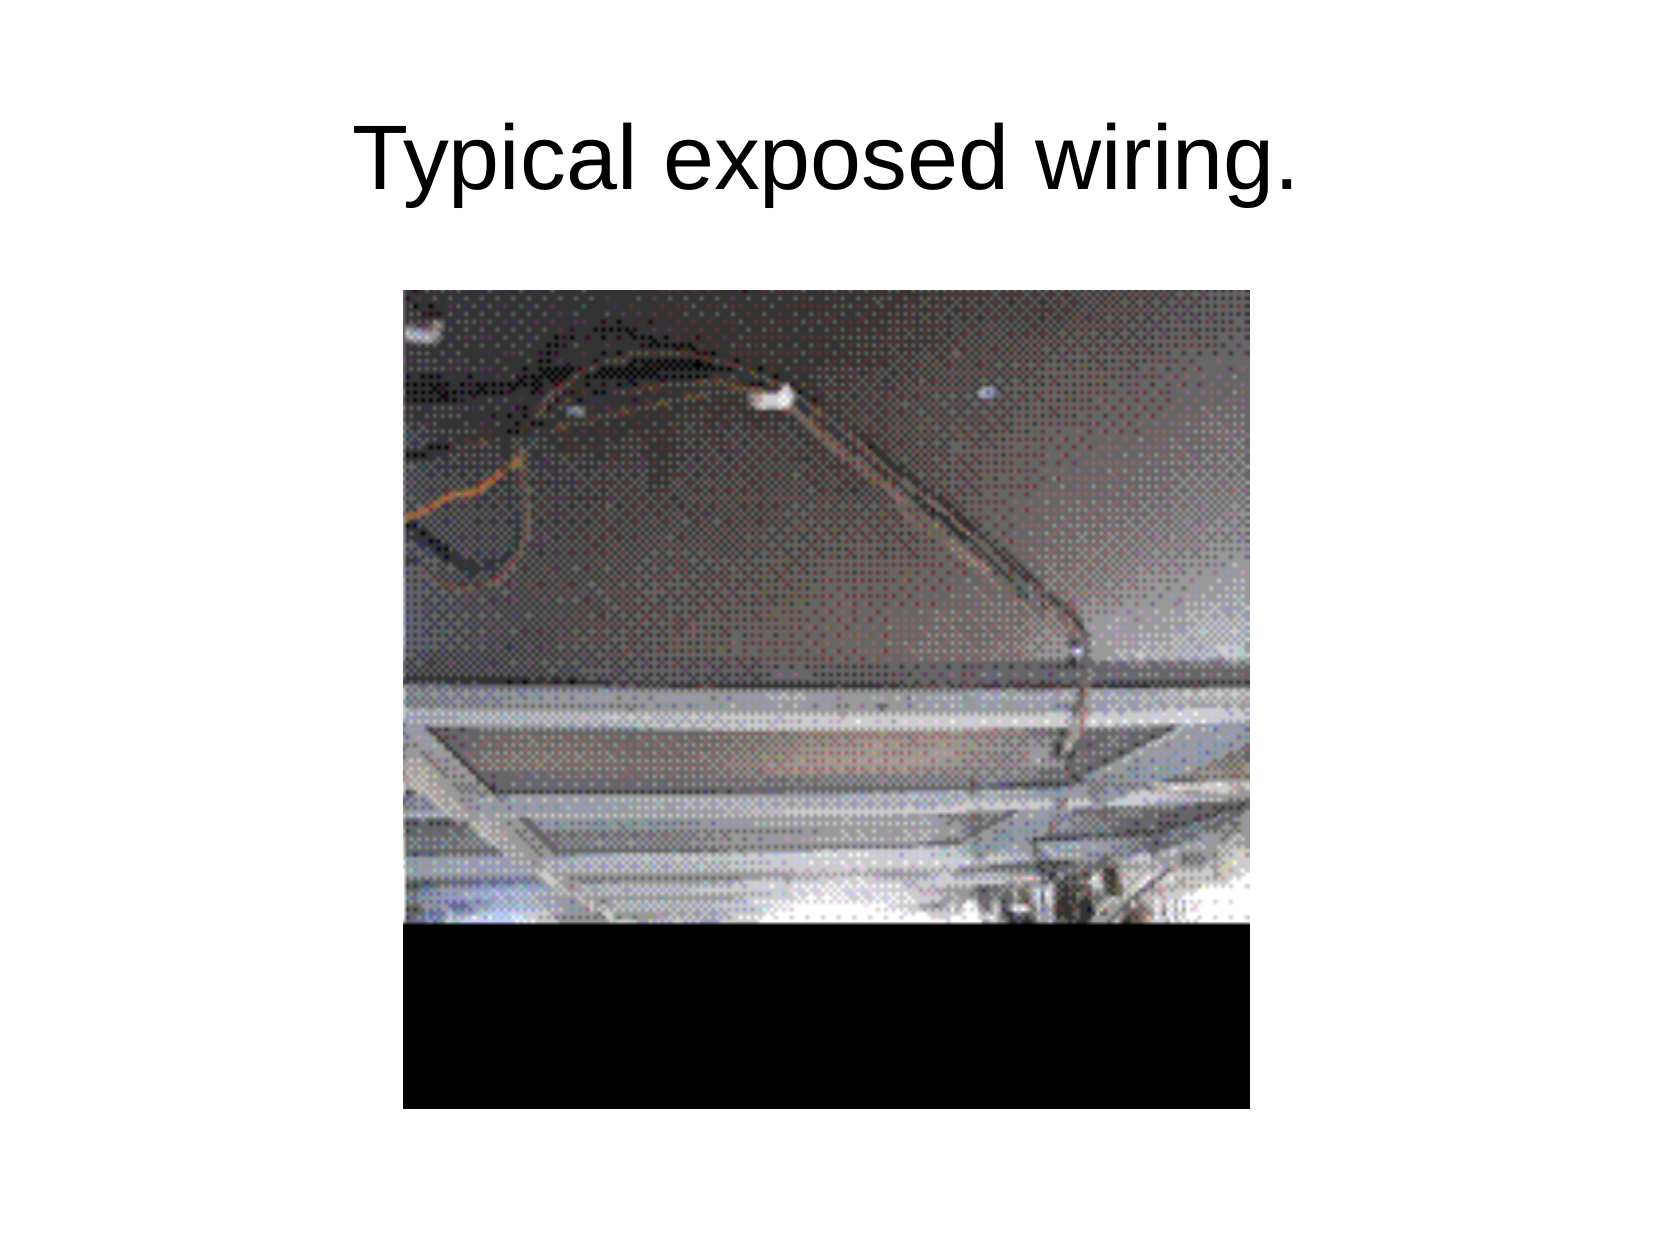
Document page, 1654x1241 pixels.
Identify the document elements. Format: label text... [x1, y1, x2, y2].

title Typical exposed wiring. [82, 49, 1571, 257]
picture [403, 290, 1250, 1109]
